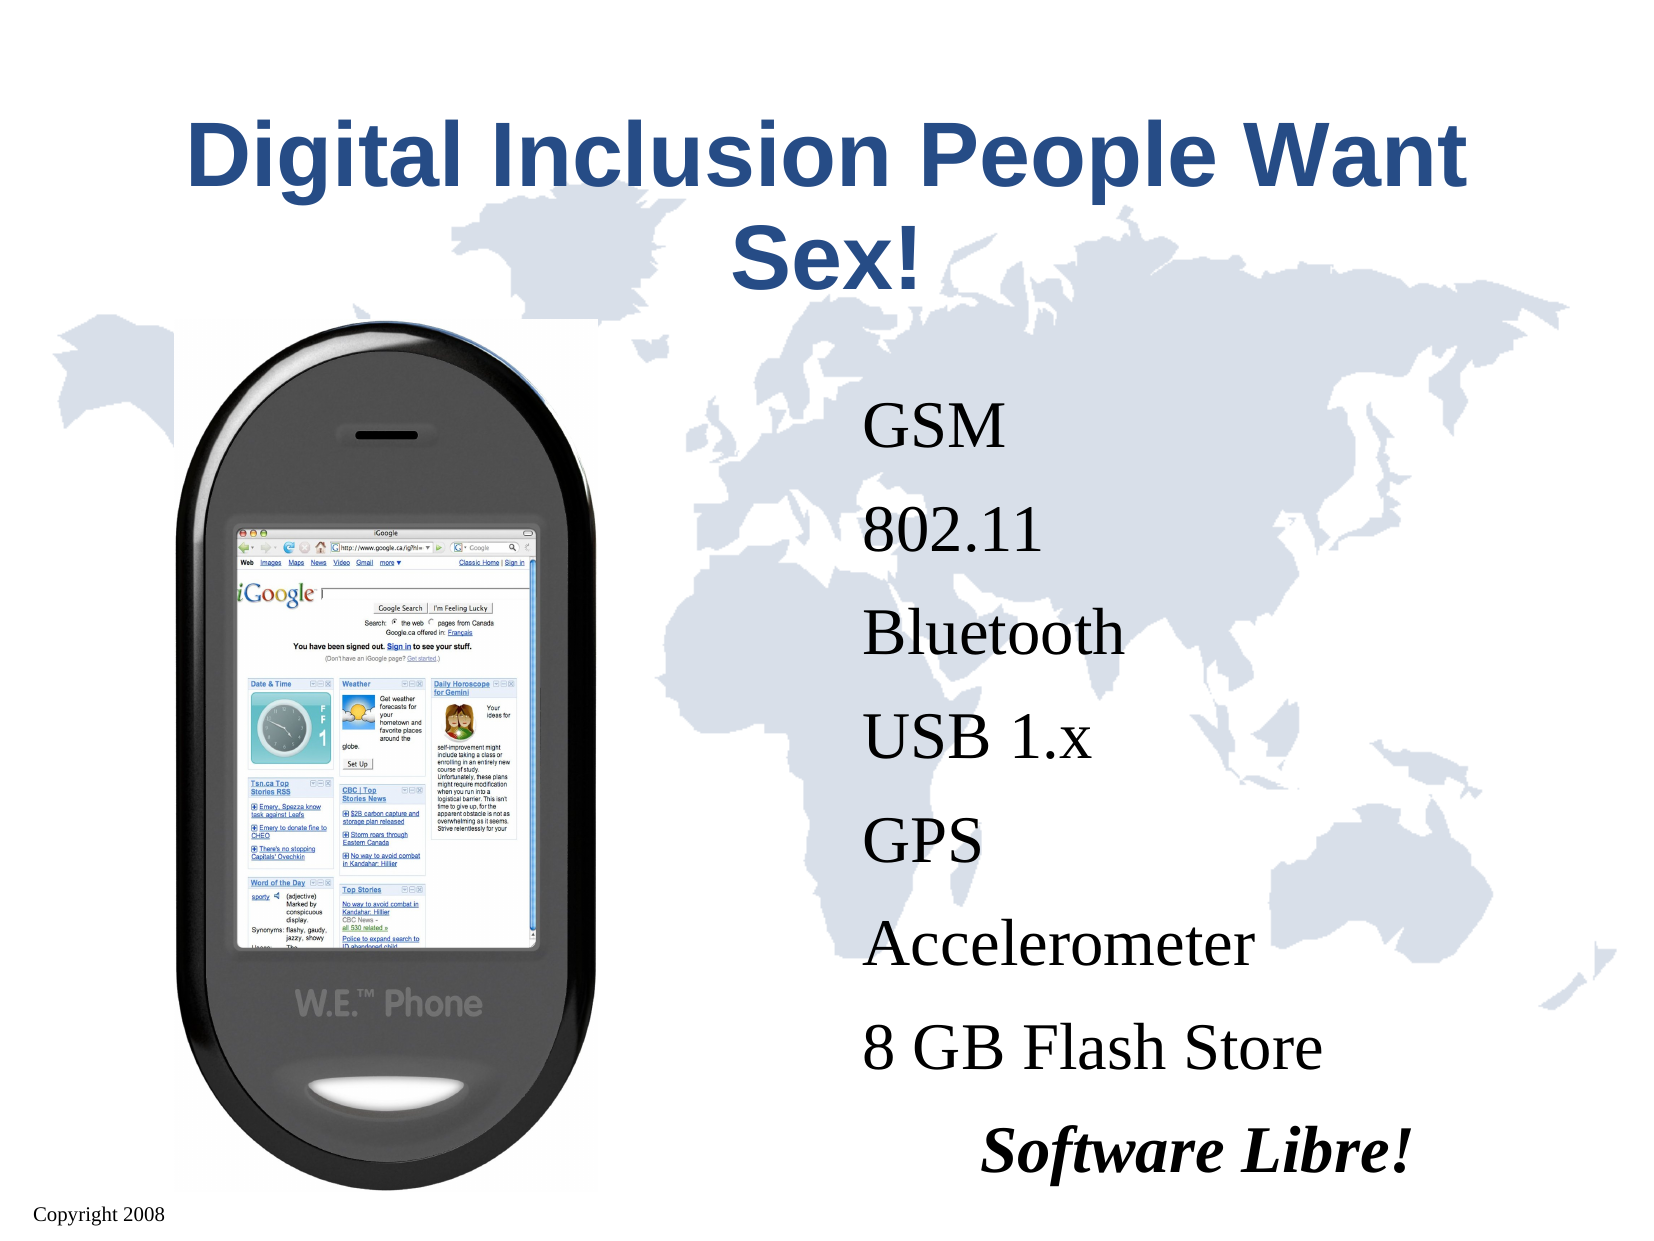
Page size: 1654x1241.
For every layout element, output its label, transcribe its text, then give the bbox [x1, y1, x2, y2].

title Digital Inclusion People Want Sex! [121, 99, 1534, 314]
list GSM 802.11 Bluetooth USB 1.x GPS Accelerometer 8 GB Flash Store Software Libre! [844, 388, 1534, 1218]
picture [28, 99, 1645, 1192]
